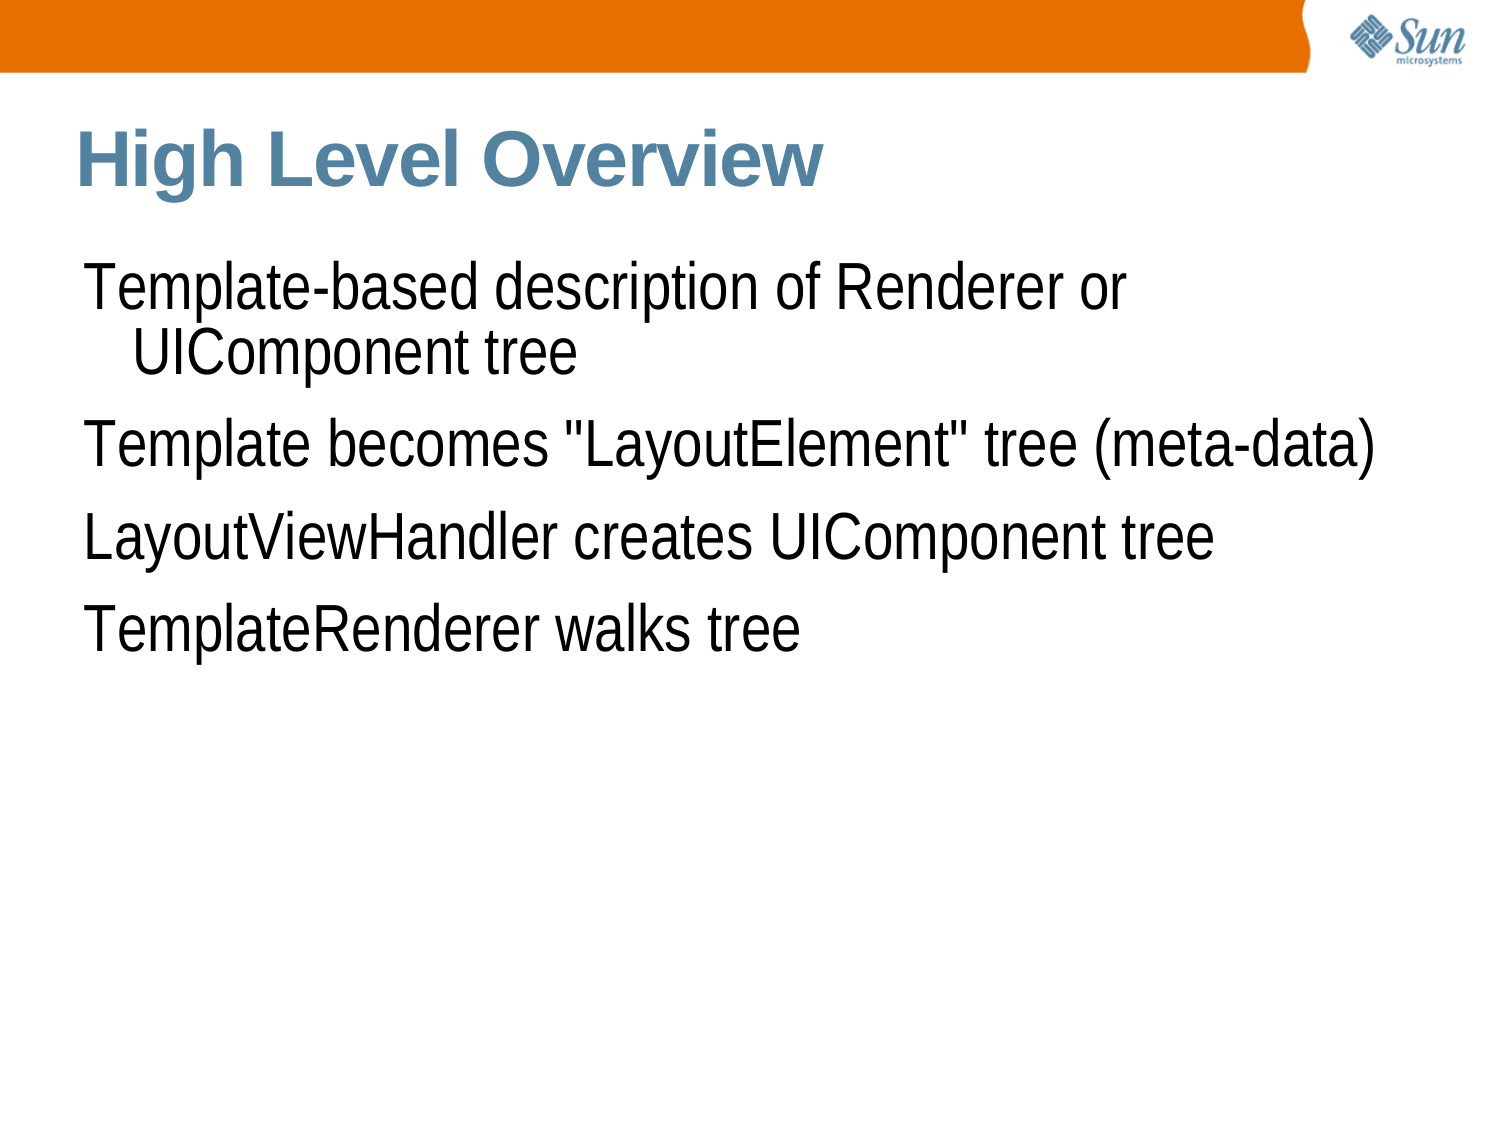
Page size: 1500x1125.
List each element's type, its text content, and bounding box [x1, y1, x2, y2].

picture [0, 0, 1500, 75]
title High Level Overview [75, 122, 1438, 227]
list Template-based description of Renderer or UIComponent tree Template becomes "LayoutElement" tree (meta-data) LayoutViewHandler creates UIComponent tree TemplateRenderer walks tree [64, 257, 1402, 1017]
